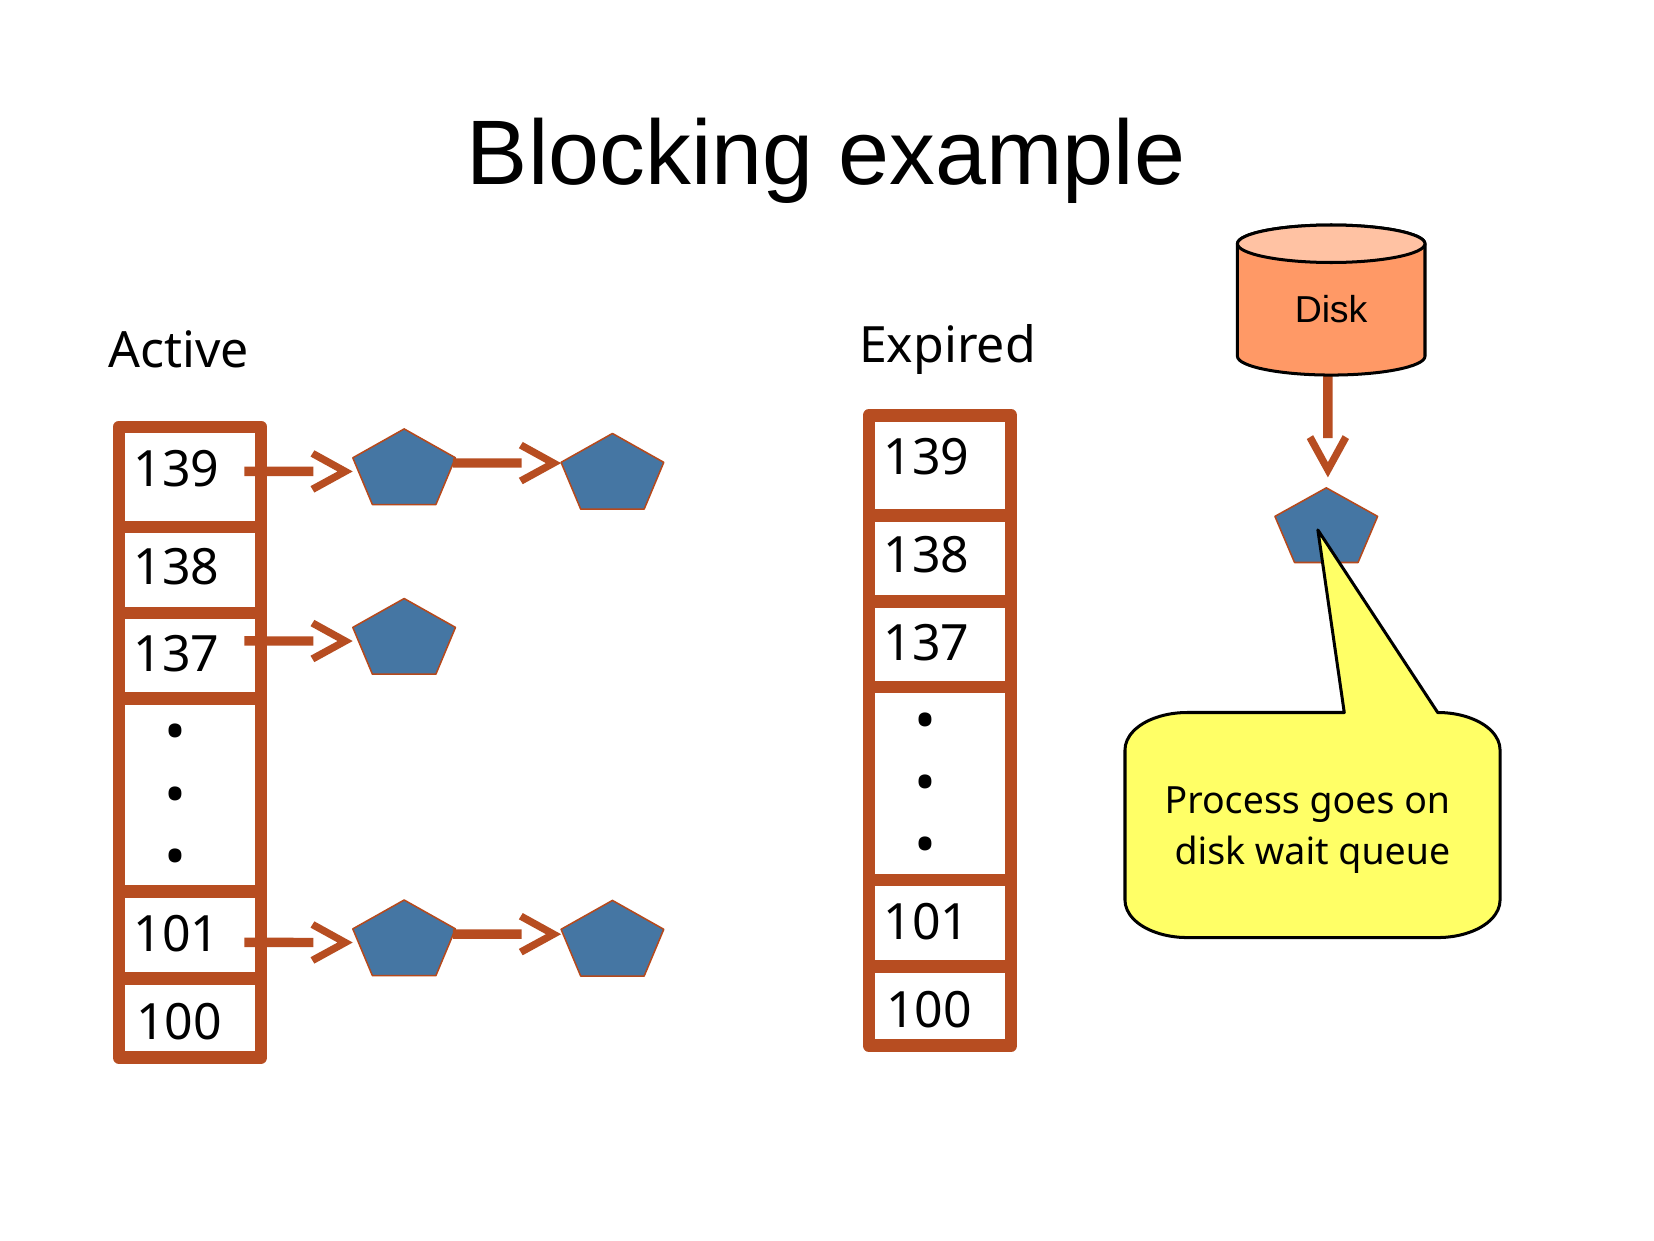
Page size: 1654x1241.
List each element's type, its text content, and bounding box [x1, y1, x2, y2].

text_box Process goes on disk wait queue [1125, 529, 1501, 938]
text_box 137 [118, 614, 245, 690]
text_box Expired [844, 304, 1088, 380]
text_box [352, 598, 456, 675]
text_box 138 [868, 515, 995, 591]
text_box 139 [868, 417, 995, 493]
text_box Disk [1237, 244, 1426, 376]
text_box 100 [121, 985, 248, 1057]
text_box 100 [871, 973, 998, 1045]
text_box [352, 428, 456, 505]
text_box 101 [118, 894, 245, 970]
text_box 137 [868, 602, 995, 678]
text_box [352, 900, 456, 976]
text_box 138 [118, 526, 245, 602]
text_box . . . [896, 667, 1023, 870]
text_box . . . [146, 679, 273, 882]
text_box [561, 900, 664, 977]
text_box 139 [118, 428, 245, 504]
title Blocking example [82, 49, 1571, 257]
text_box [561, 433, 664, 510]
text_box 101 [868, 882, 995, 958]
text_box [1274, 487, 1378, 563]
text_box Active [93, 310, 294, 386]
